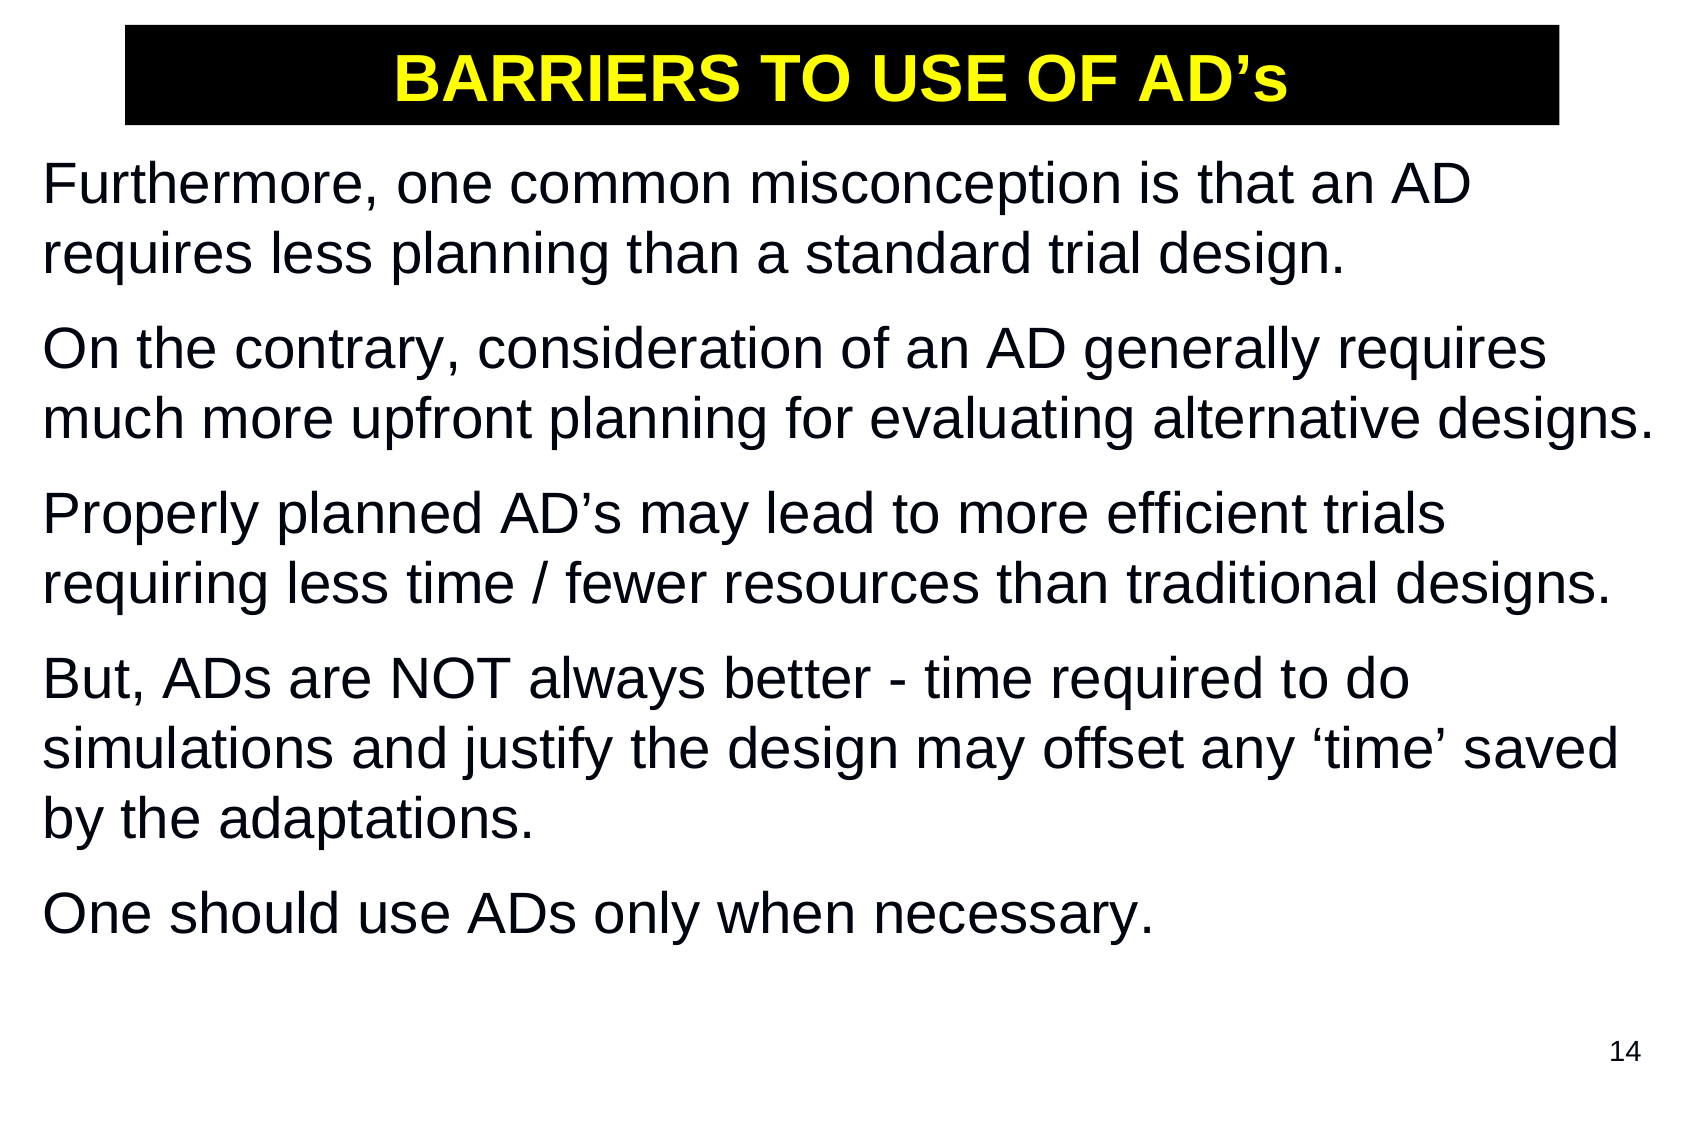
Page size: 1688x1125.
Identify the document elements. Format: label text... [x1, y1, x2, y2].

text_box Furthermore, one common misconception is that an AD requires less planning than a standard trial design. On the contrary, consideration of an AD generally requires much more upfront planning for evaluating alternative designs. Properly planned AD’s may lead to more efficient trials requiring less time / fewer resources than traditional designs. But, ADs are NOT always better - time required to do simulations and justify the design may offset any ‘time’ saved by the adaptations. One should use ADs only when necessary. [28, 137, 1674, 953]
title BARRIERS TO USE OF AD’s [125, 24, 1560, 126]
text_box <number> [1568, 1025, 1657, 1101]
